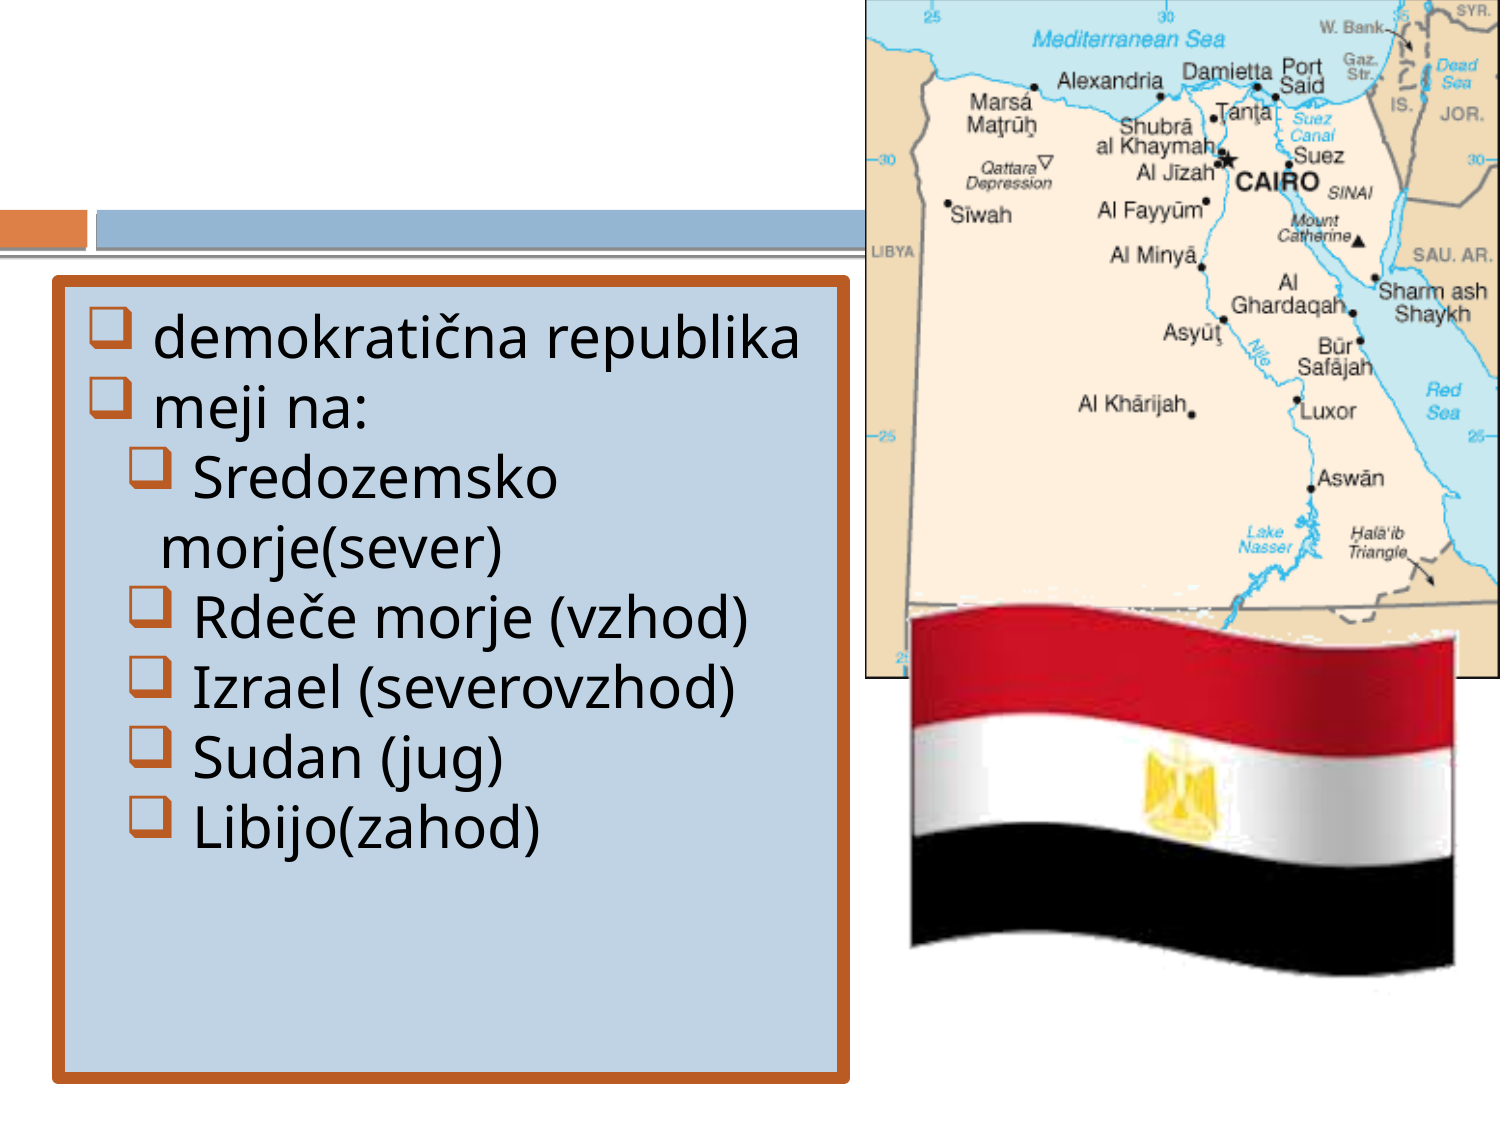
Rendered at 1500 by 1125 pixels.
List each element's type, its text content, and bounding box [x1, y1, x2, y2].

text_box [58, 281, 844, 1079]
picture [865, 0, 1500, 1002]
text_box demokratična republika meji na: Sredozemsko morje(sever) Rdeče morje (vzhod) Izrael (severovzhod) Sudan (jug) Libijo(zahod) [70, 292, 856, 1008]
